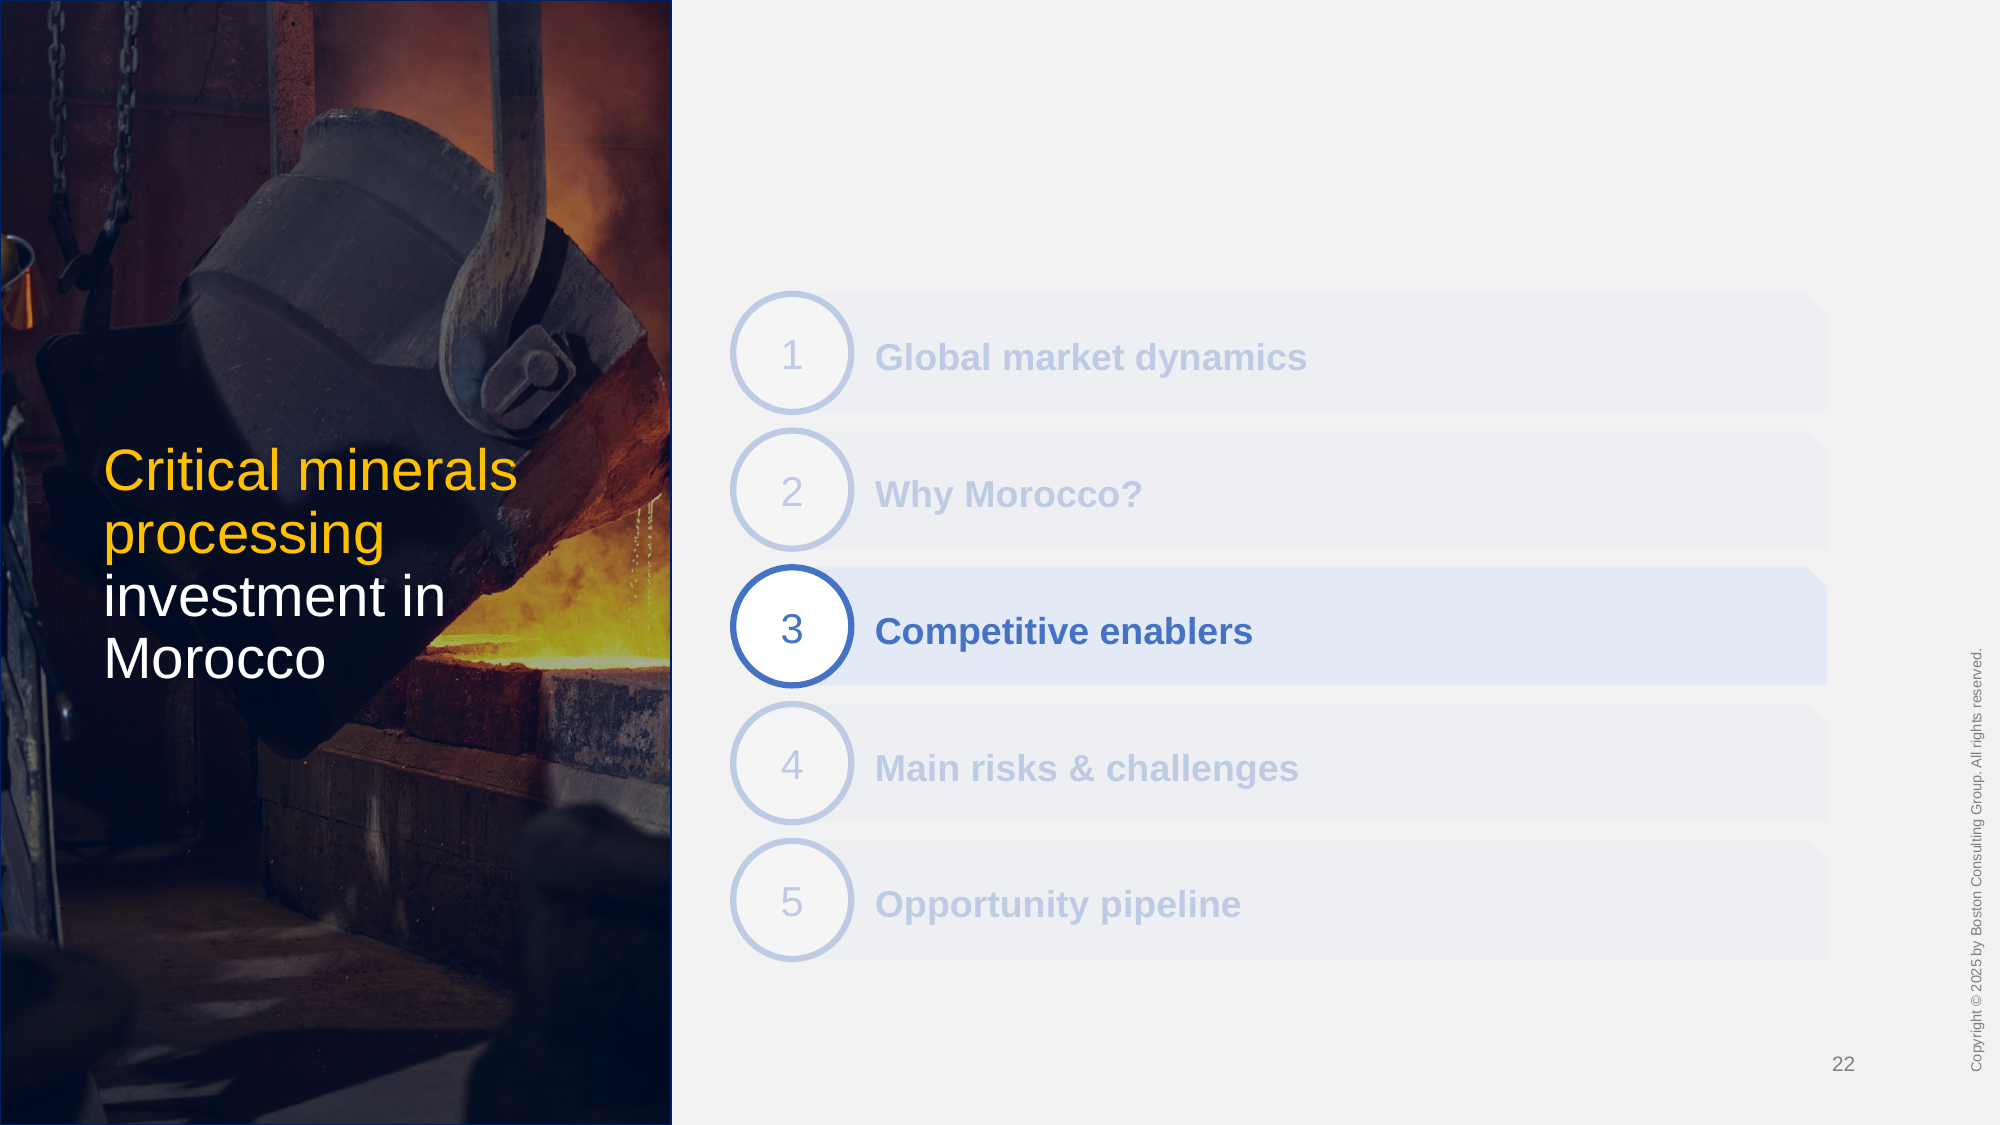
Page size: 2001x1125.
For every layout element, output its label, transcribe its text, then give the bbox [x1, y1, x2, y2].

text_box Competitive enablers [799, 567, 1828, 686]
title Critical minerals processing investment in Morocco [103, 439, 617, 686]
text_box [0, 0, 671, 1125]
text_box 3 [733, 567, 852, 686]
text_box [695, 285, 1897, 972]
